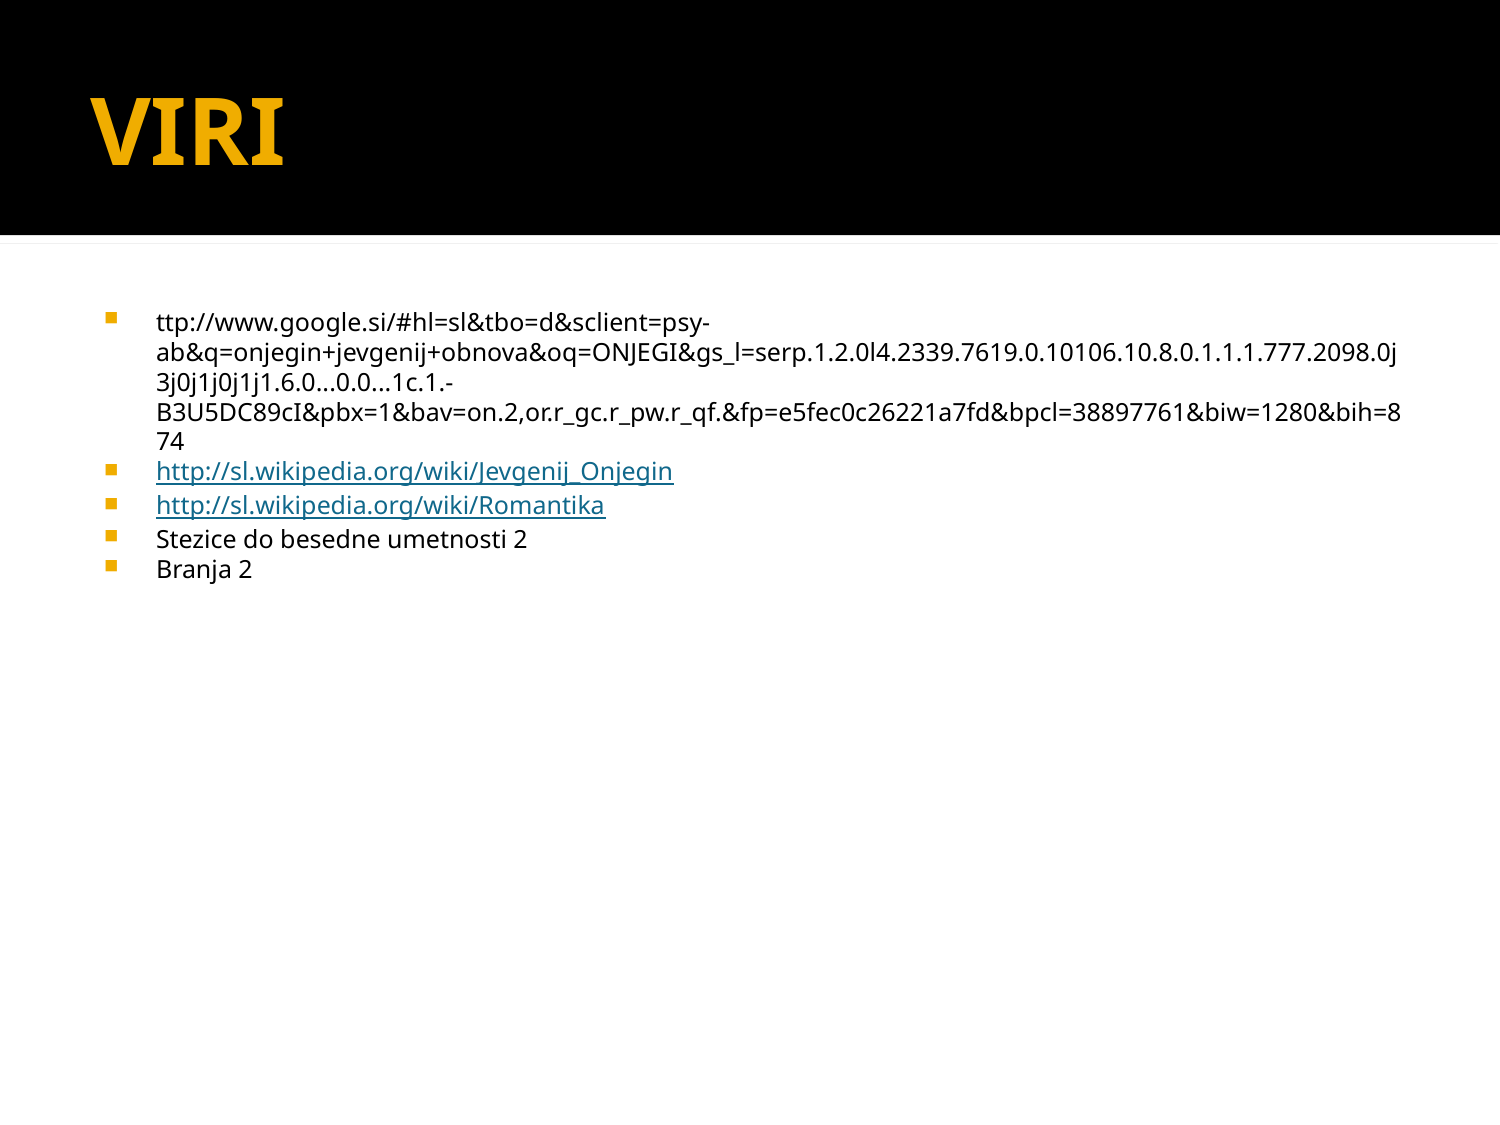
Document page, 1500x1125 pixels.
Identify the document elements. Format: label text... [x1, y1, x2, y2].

list ttp://www.google.si/#hl=sl&tbo=d&sclient=psy-ab&q=onjegin+jevgenij+obnova&oq=ONJEGI&gs_l=serp.1.2.0l4.2339.7619.0.10106.10.8.0.1.1.1.777.2098.0j3j0j1j0j1j1.6.0...0.0...1c.1.-B3U5DC89cI&pbx=1&bav=on.2,or.r_gc.r_pw.r_qf.&fp=e5fec0c26221a7fd&bpcl=38897761&biw=1280&bih=874 http://sl.wikipedia.org/wiki/Jevgenij_Onjegin http://sl.wikipedia.org/wiki/Romantika Stezice do besedne umetnosti 2 Branja 2 [75, 291, 1425, 1050]
title VIRI [75, 25, 1425, 231]
